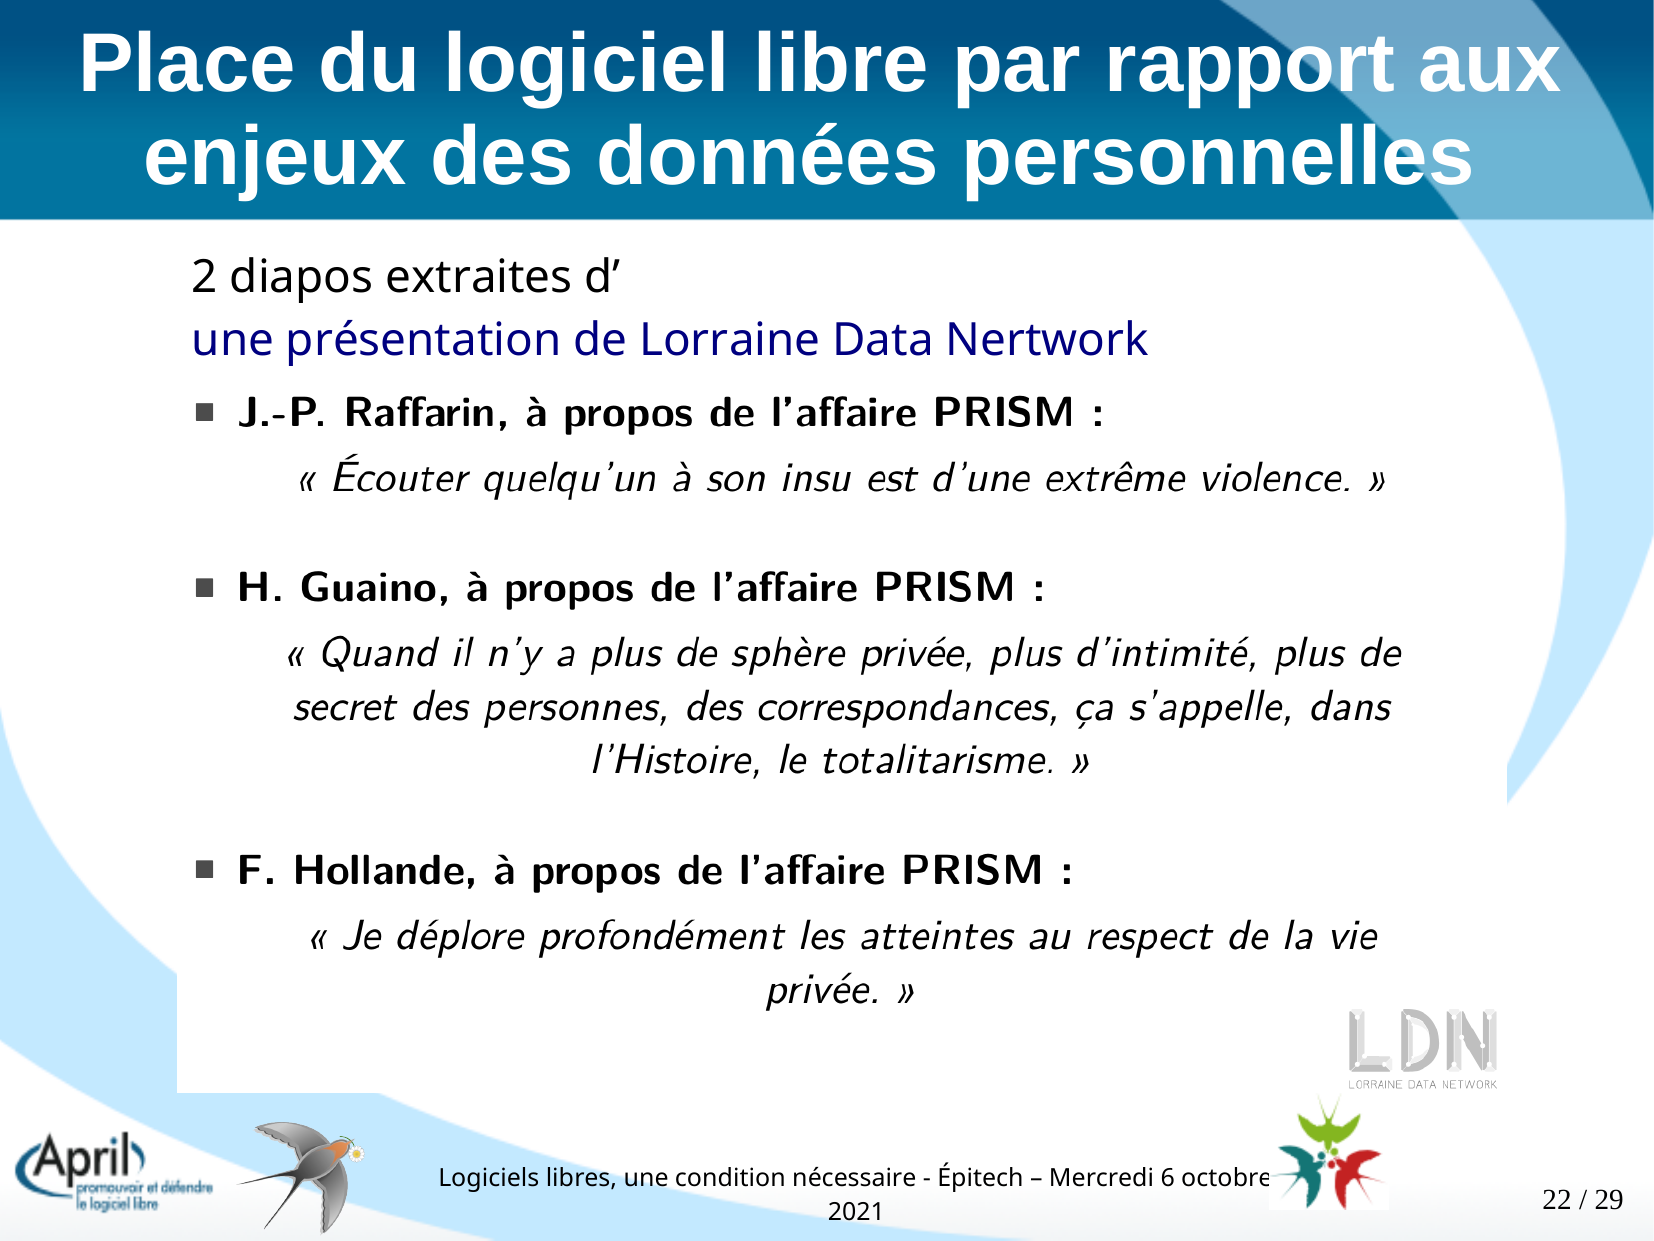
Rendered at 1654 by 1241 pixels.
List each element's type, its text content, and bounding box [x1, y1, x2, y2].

text_box 2 diapos extraites d’une présentation de Lorraine Data Nertwork [177, 236, 1506, 362]
picture [0, 0, 1654, 1241]
title Place du logiciel libre par rapport aux enjeux des données personnelles [76, 5, 1565, 213]
